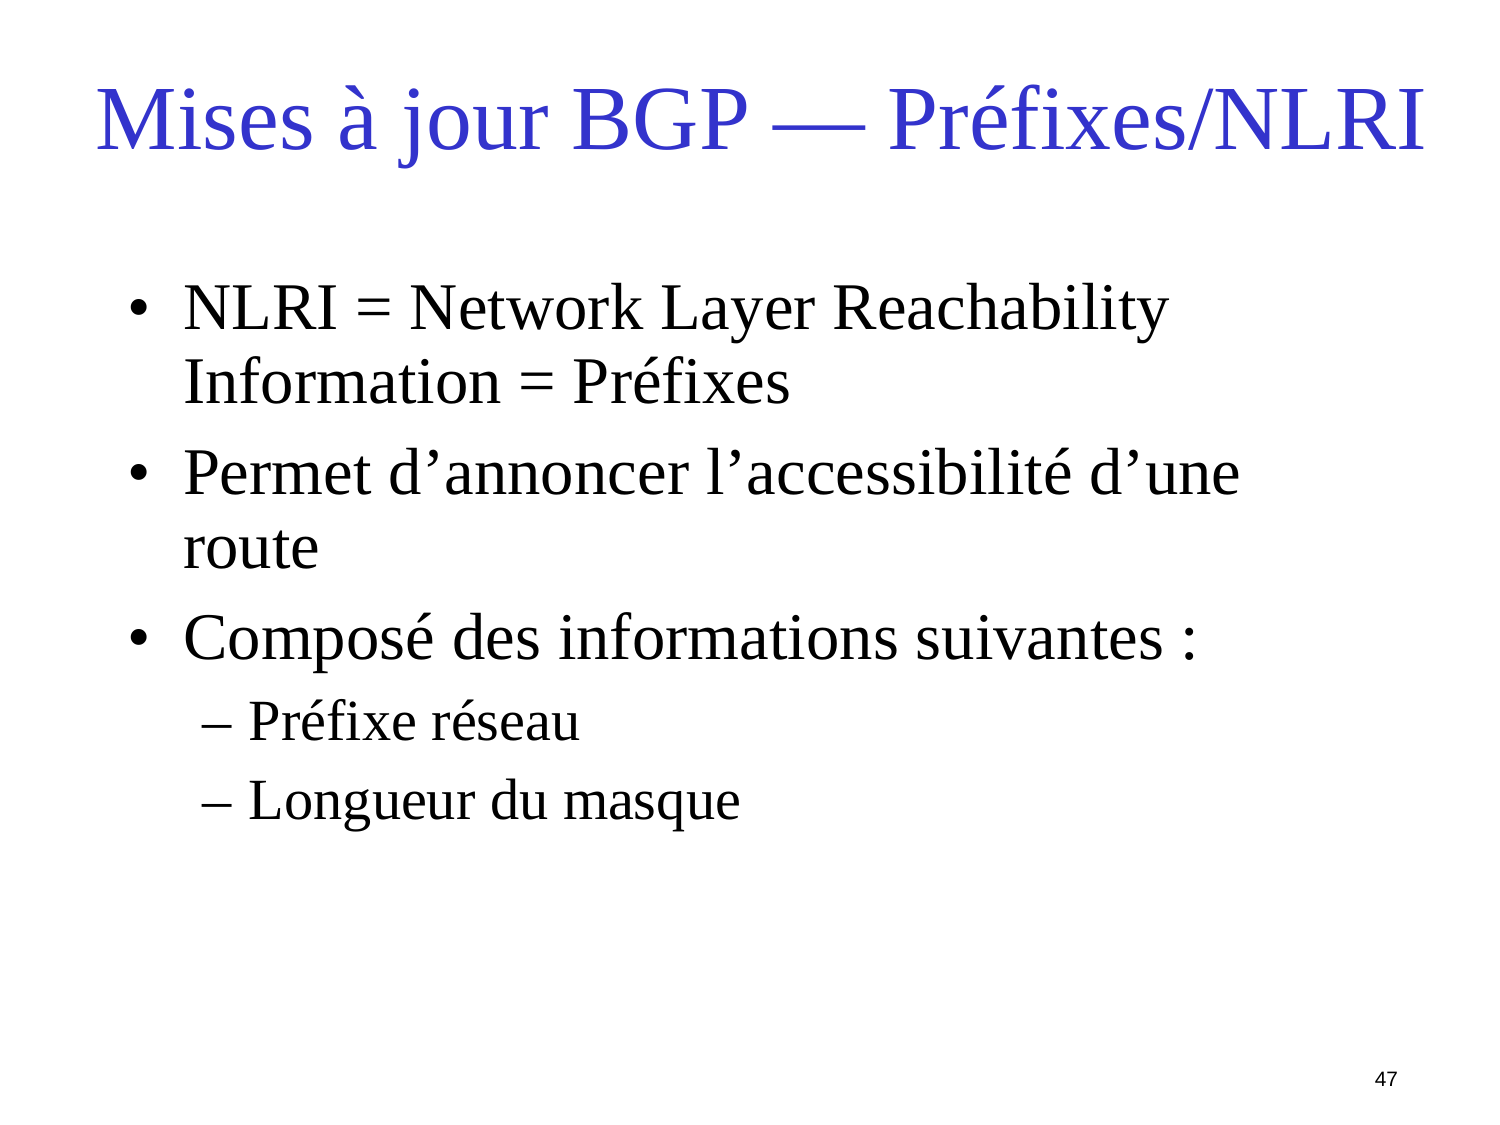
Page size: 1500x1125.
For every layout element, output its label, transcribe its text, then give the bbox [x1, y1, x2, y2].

title Mises à jour BGP — Préfixes/NLRI [74, 37, 1450, 201]
list NLRI = Network Layer Reachability Information = Préfixes Permet d’annoncer l’accessibilité d’une route Composé des informations suivantes : Préfixe réseau Longueur du masque [112, 262, 1413, 1026]
